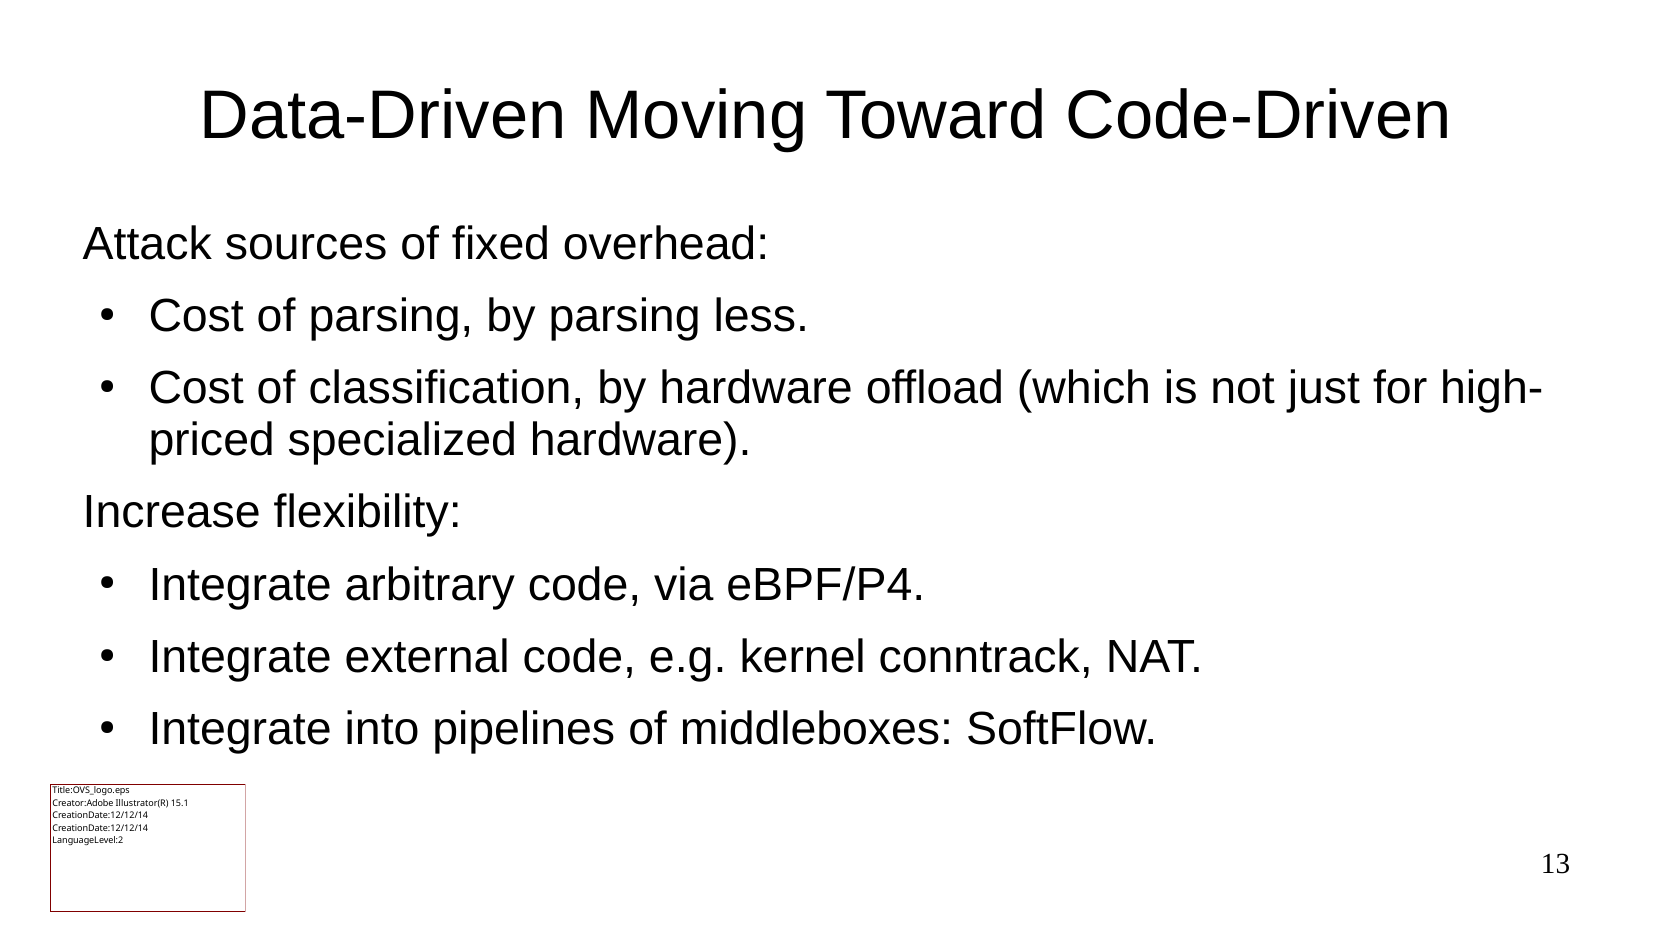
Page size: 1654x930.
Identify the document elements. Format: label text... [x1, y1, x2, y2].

list Attack sources of fixed overhead: Cost of parsing, by parsing less. Cost of classification, by hardware offload (which is not just for high-priced specialized hardware). Increase flexibility: Integrate arbitrary code, via eBPF/P4. Integrate external code, e.g. kernel conntrack, NAT. Integrate into pipelines of middleboxes: SoftFlow. [82, 217, 1571, 757]
title Data-Driven Moving Toward Code-Driven [82, 36, 1571, 193]
